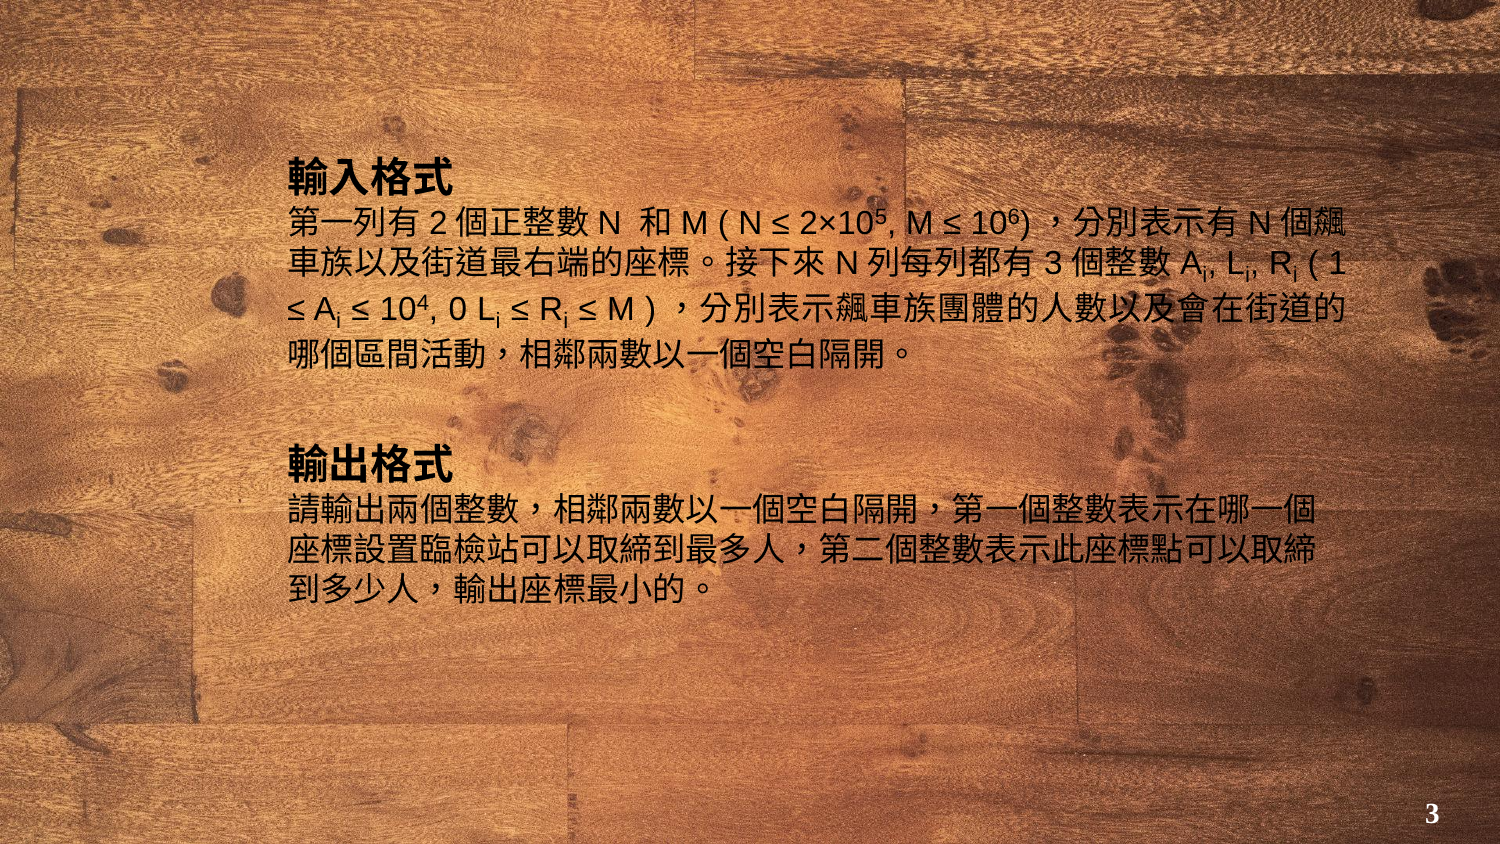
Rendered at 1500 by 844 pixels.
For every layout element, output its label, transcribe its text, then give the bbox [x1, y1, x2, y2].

slide_number 3 [1410, 779, 1500, 844]
text_box 輸入格式 第一列有2個正整數N 和M ( N ≤ 2×105, M ≤ 106)，分別表示有N個飆車族以及街道最右端的座標。接下來N列每列都有3個整數Ai, Li, Ri ( 1 ≤ Ai ≤ 104, 0 Li ≤ Ri ≤ M )，分別表示飆車族團體的人數以及會在街道的哪個區間活動，相鄰兩數以一個空白隔開。 輸出格式 請輸出兩個整數，相鄰兩數以一個空白隔開，第一個整數表示在哪一個座標設置臨檢站可以取締到最多人，第二個整數表示此座標點可以取締到多少人，輸出座標最小的。 [272, 119, 1362, 615]
